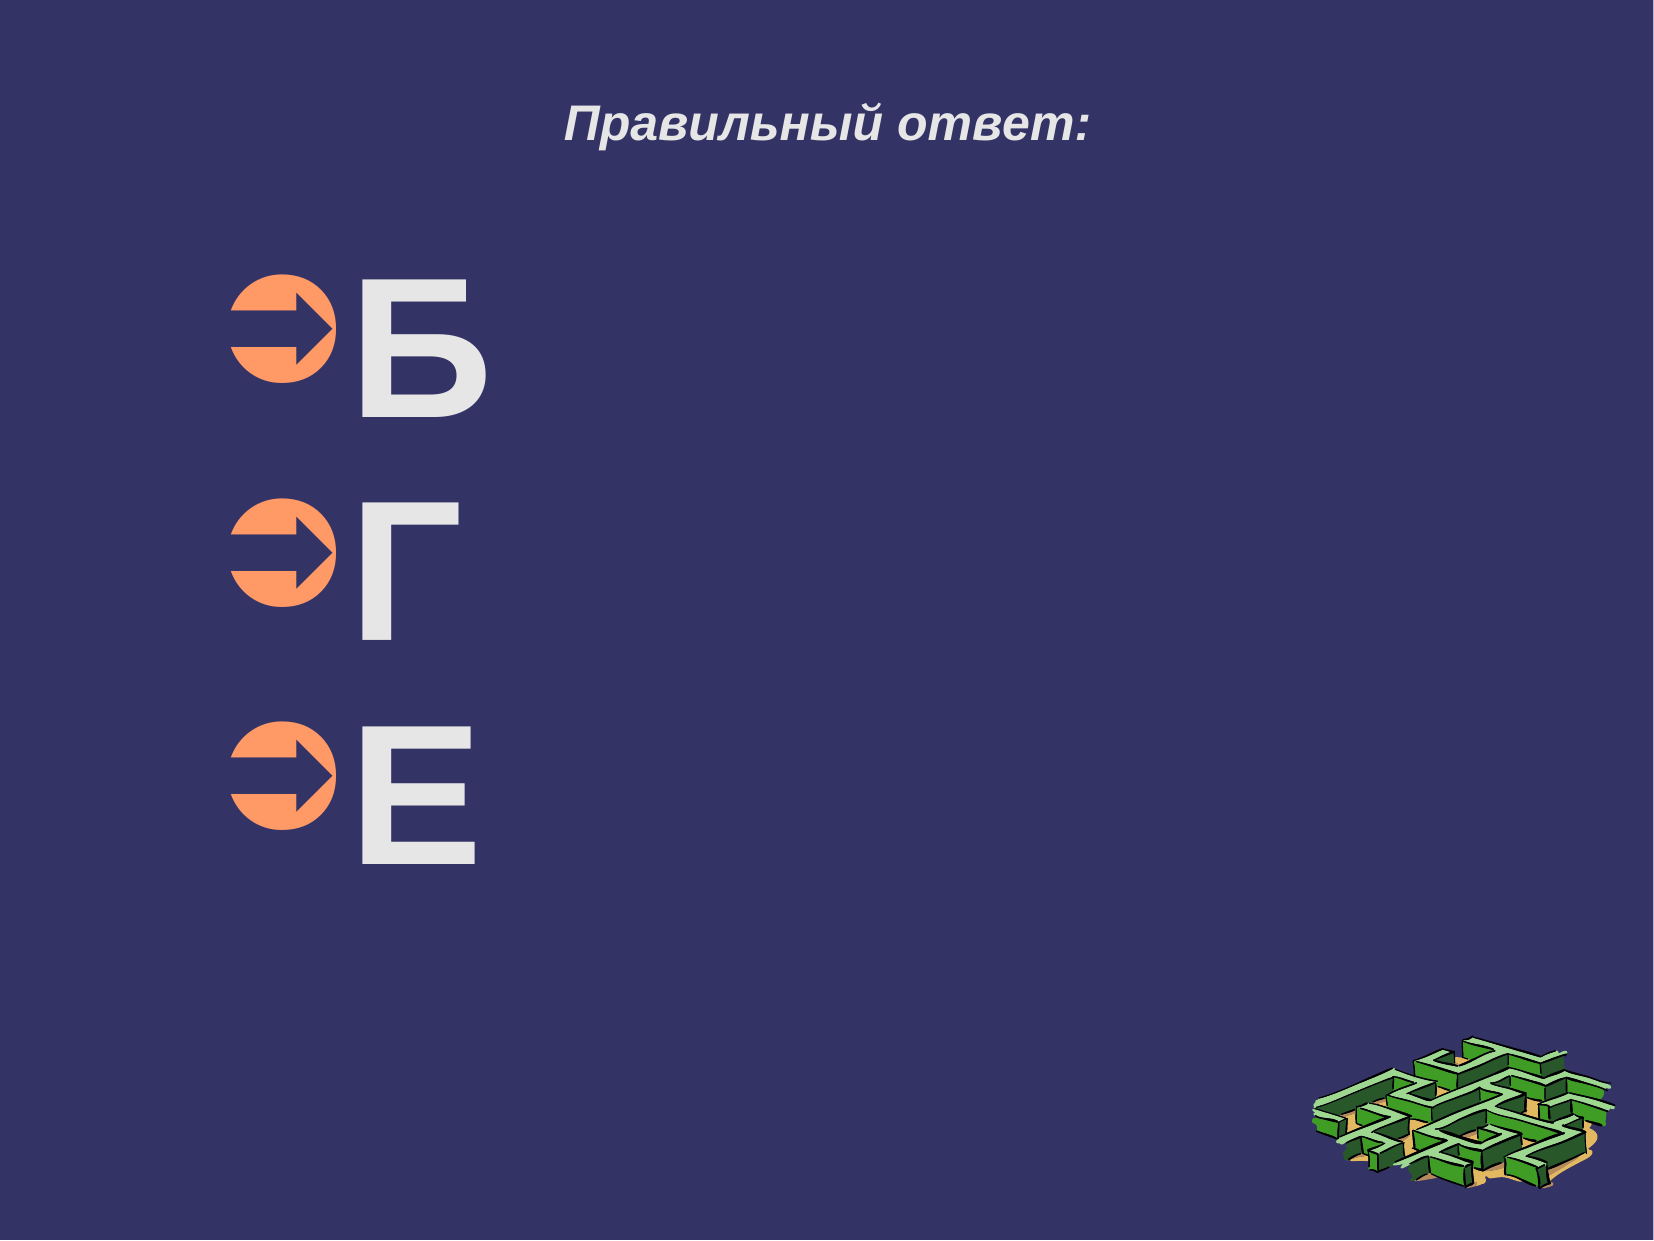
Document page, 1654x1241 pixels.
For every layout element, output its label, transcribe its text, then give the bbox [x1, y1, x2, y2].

title Правильный ответ: [121, 19, 1534, 227]
list Б Г Е [203, 236, 1595, 1187]
